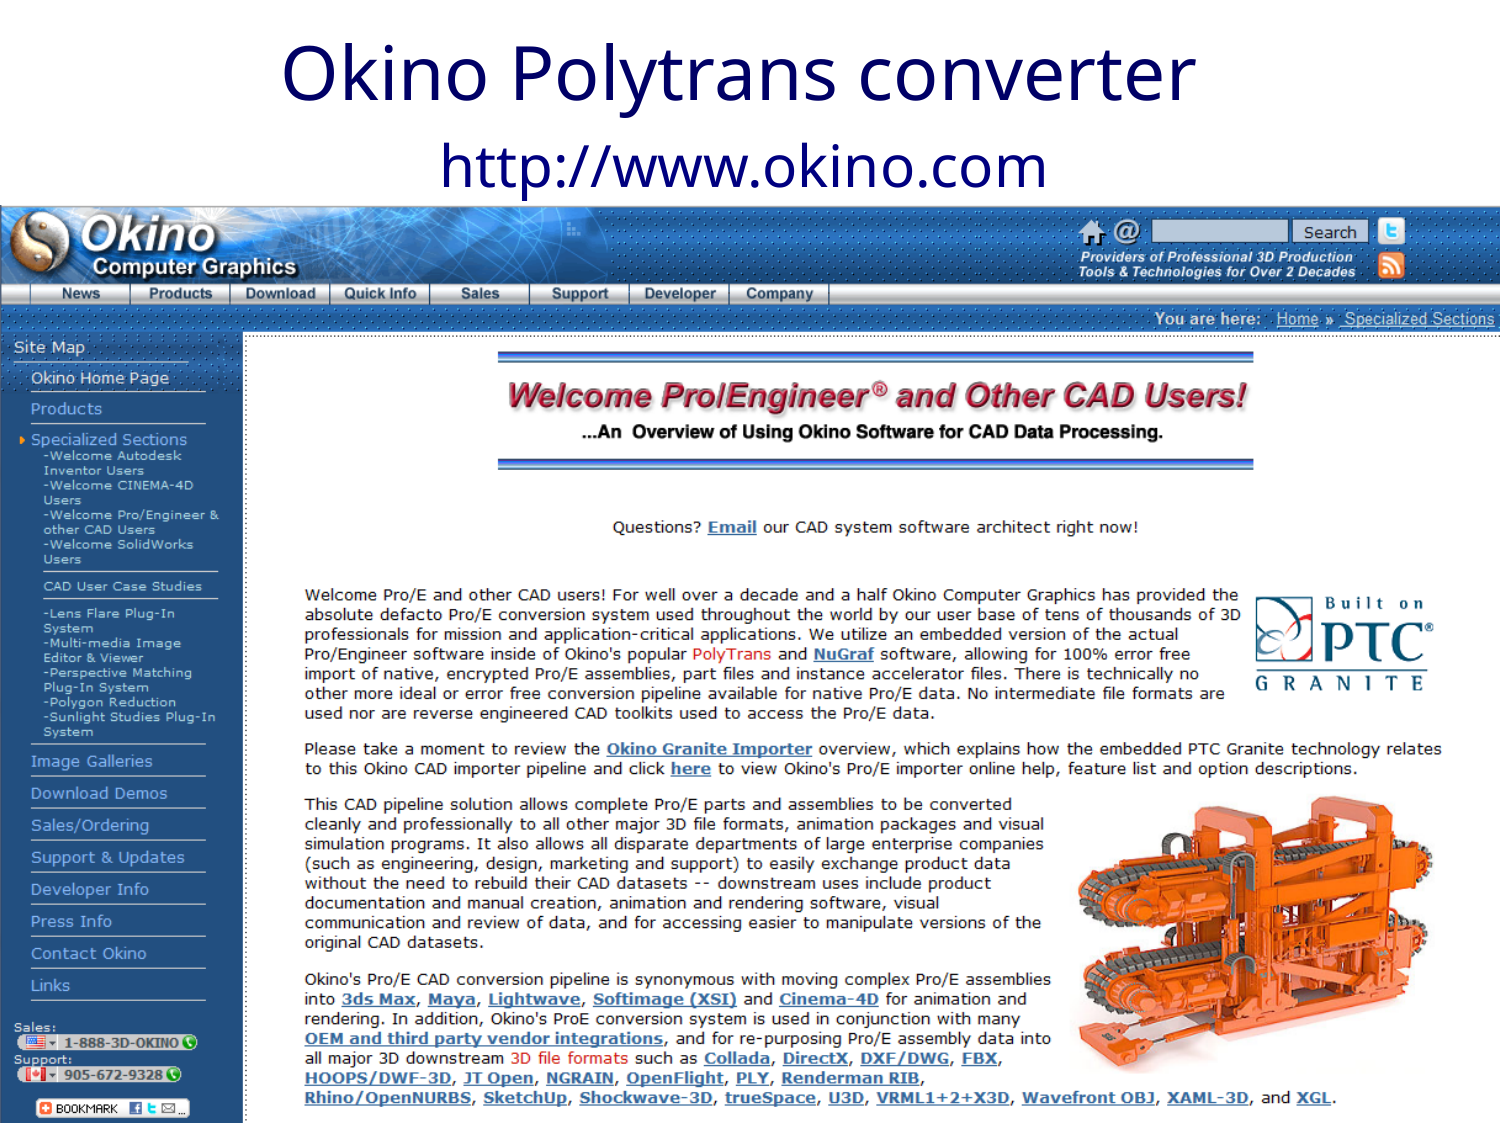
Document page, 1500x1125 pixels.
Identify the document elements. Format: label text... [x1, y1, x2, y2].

title Okino Polytrans converter http://www.okino.com [112, 21, 1388, 194]
picture [0, 205, 1500, 1123]
